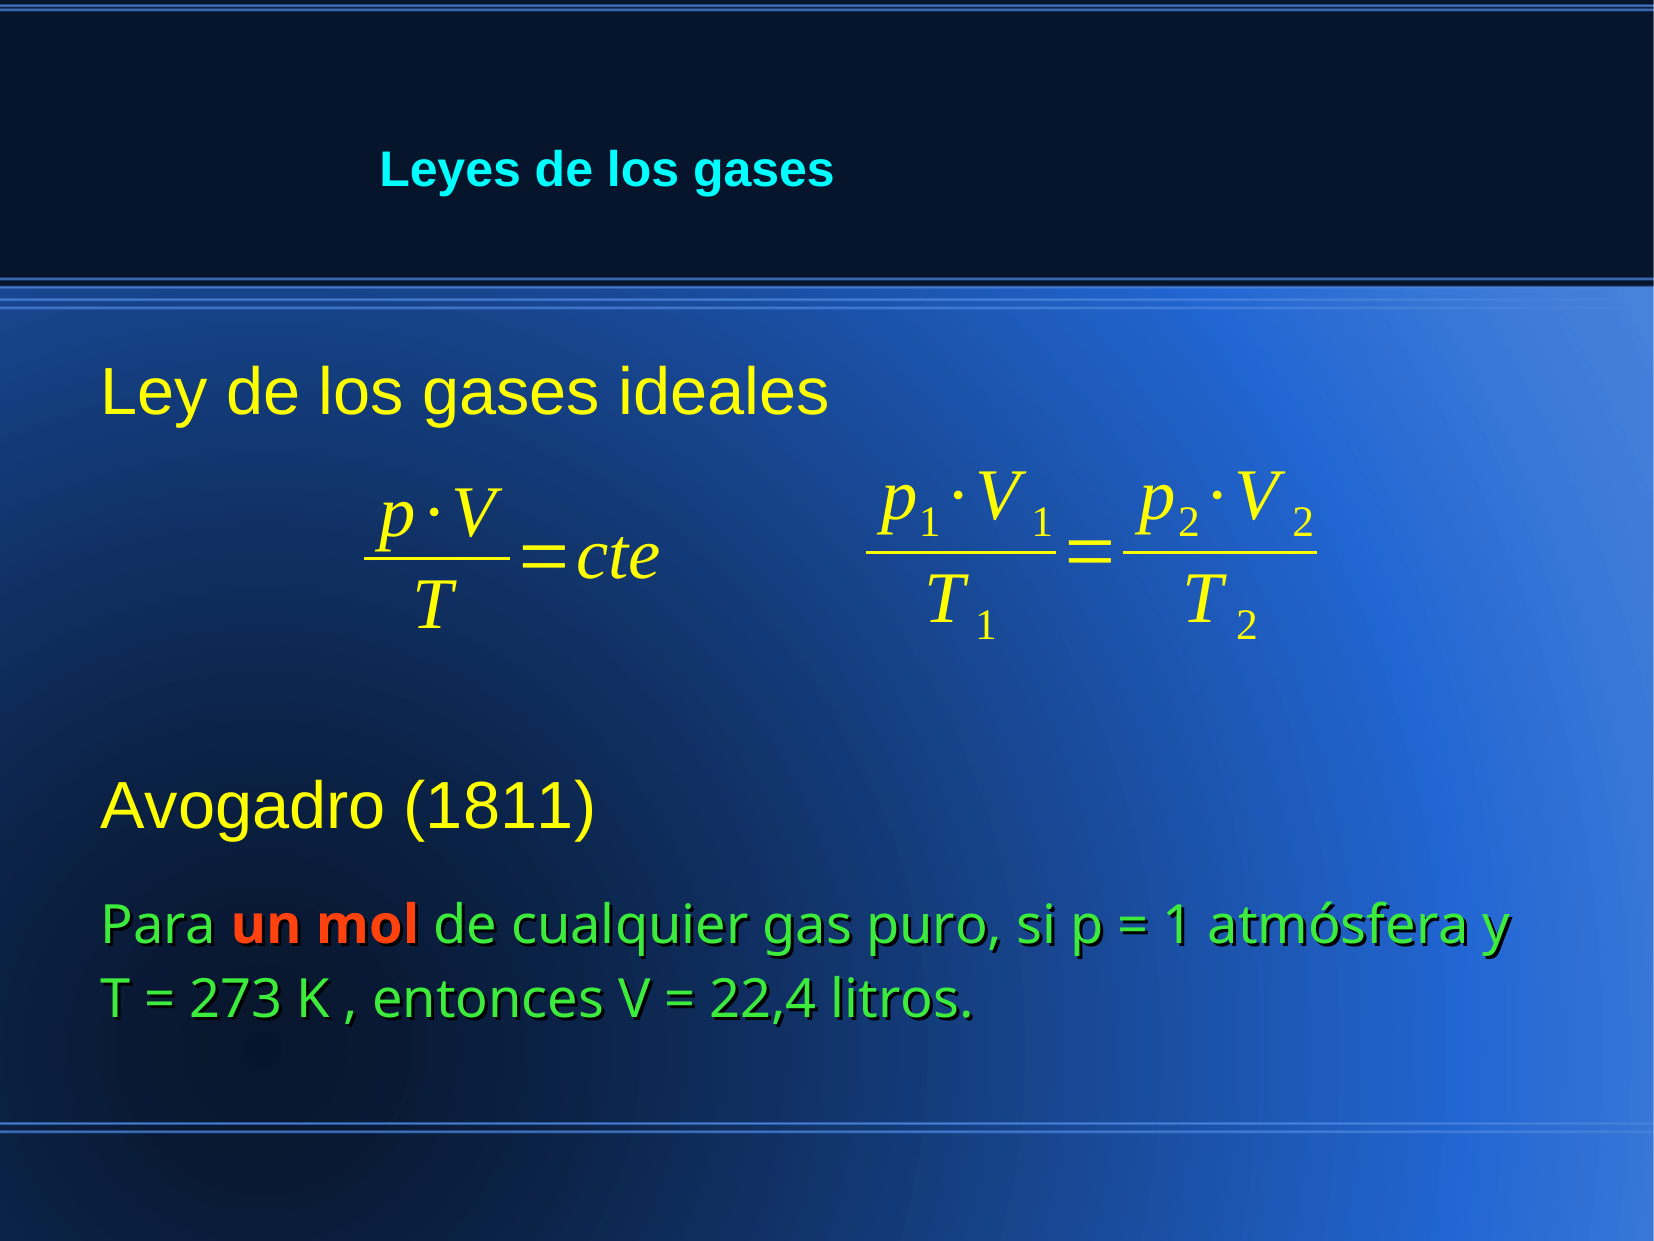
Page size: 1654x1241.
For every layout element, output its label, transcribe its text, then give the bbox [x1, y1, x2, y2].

title Leyes de los gases [32, 118, 1182, 220]
list Ley de los gases ideales [29, 354, 1063, 462]
picture [0, 0, 1654, 1241]
text_box Para un mol de cualquier gas puro, si p = 1 atmósfera y T = 273 K , entonces V = 22,4 litros. [29, 885, 1536, 1036]
chart [354, 472, 670, 645]
list Avogadro (1811) [29, 767, 1063, 875]
chart [856, 455, 1327, 650]
